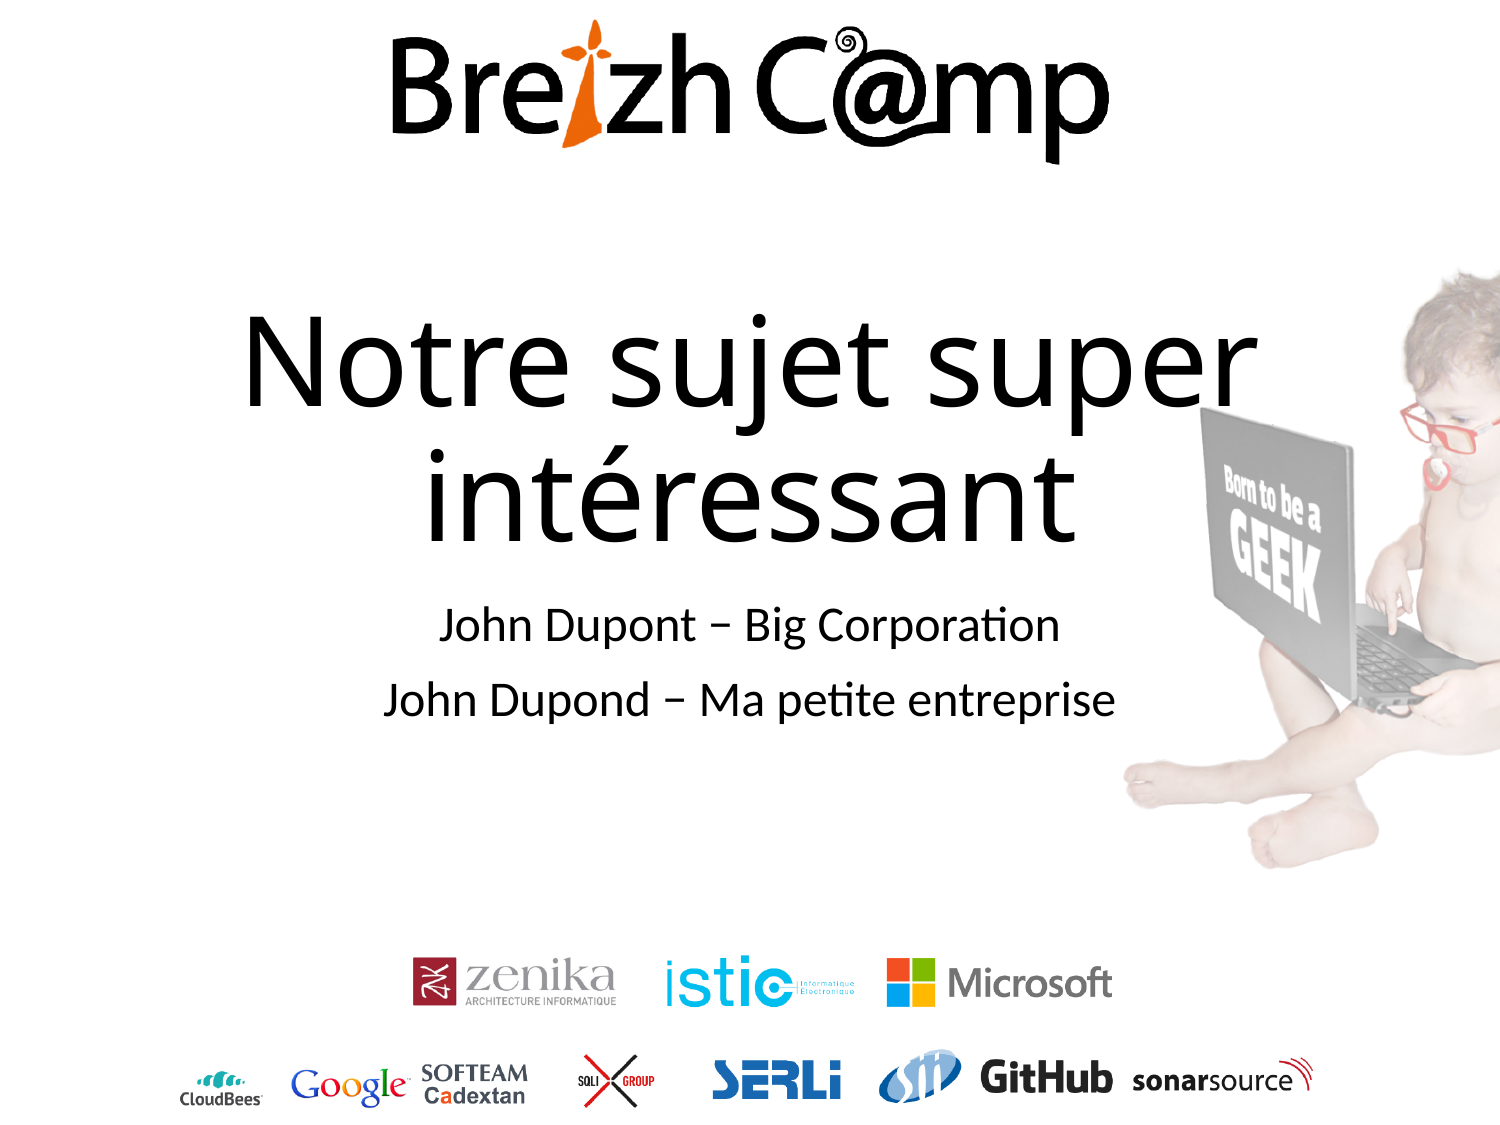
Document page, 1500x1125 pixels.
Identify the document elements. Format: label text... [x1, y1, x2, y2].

picture [388, 18, 1112, 169]
subtitle John Dupont − Big Corporation John Dupond − Ma petite entreprise [187, 590, 1313, 863]
title Notre sujet super intéressant [67, 184, 1433, 576]
picture [167, 929, 1333, 1125]
picture [1039, 257, 1500, 894]
